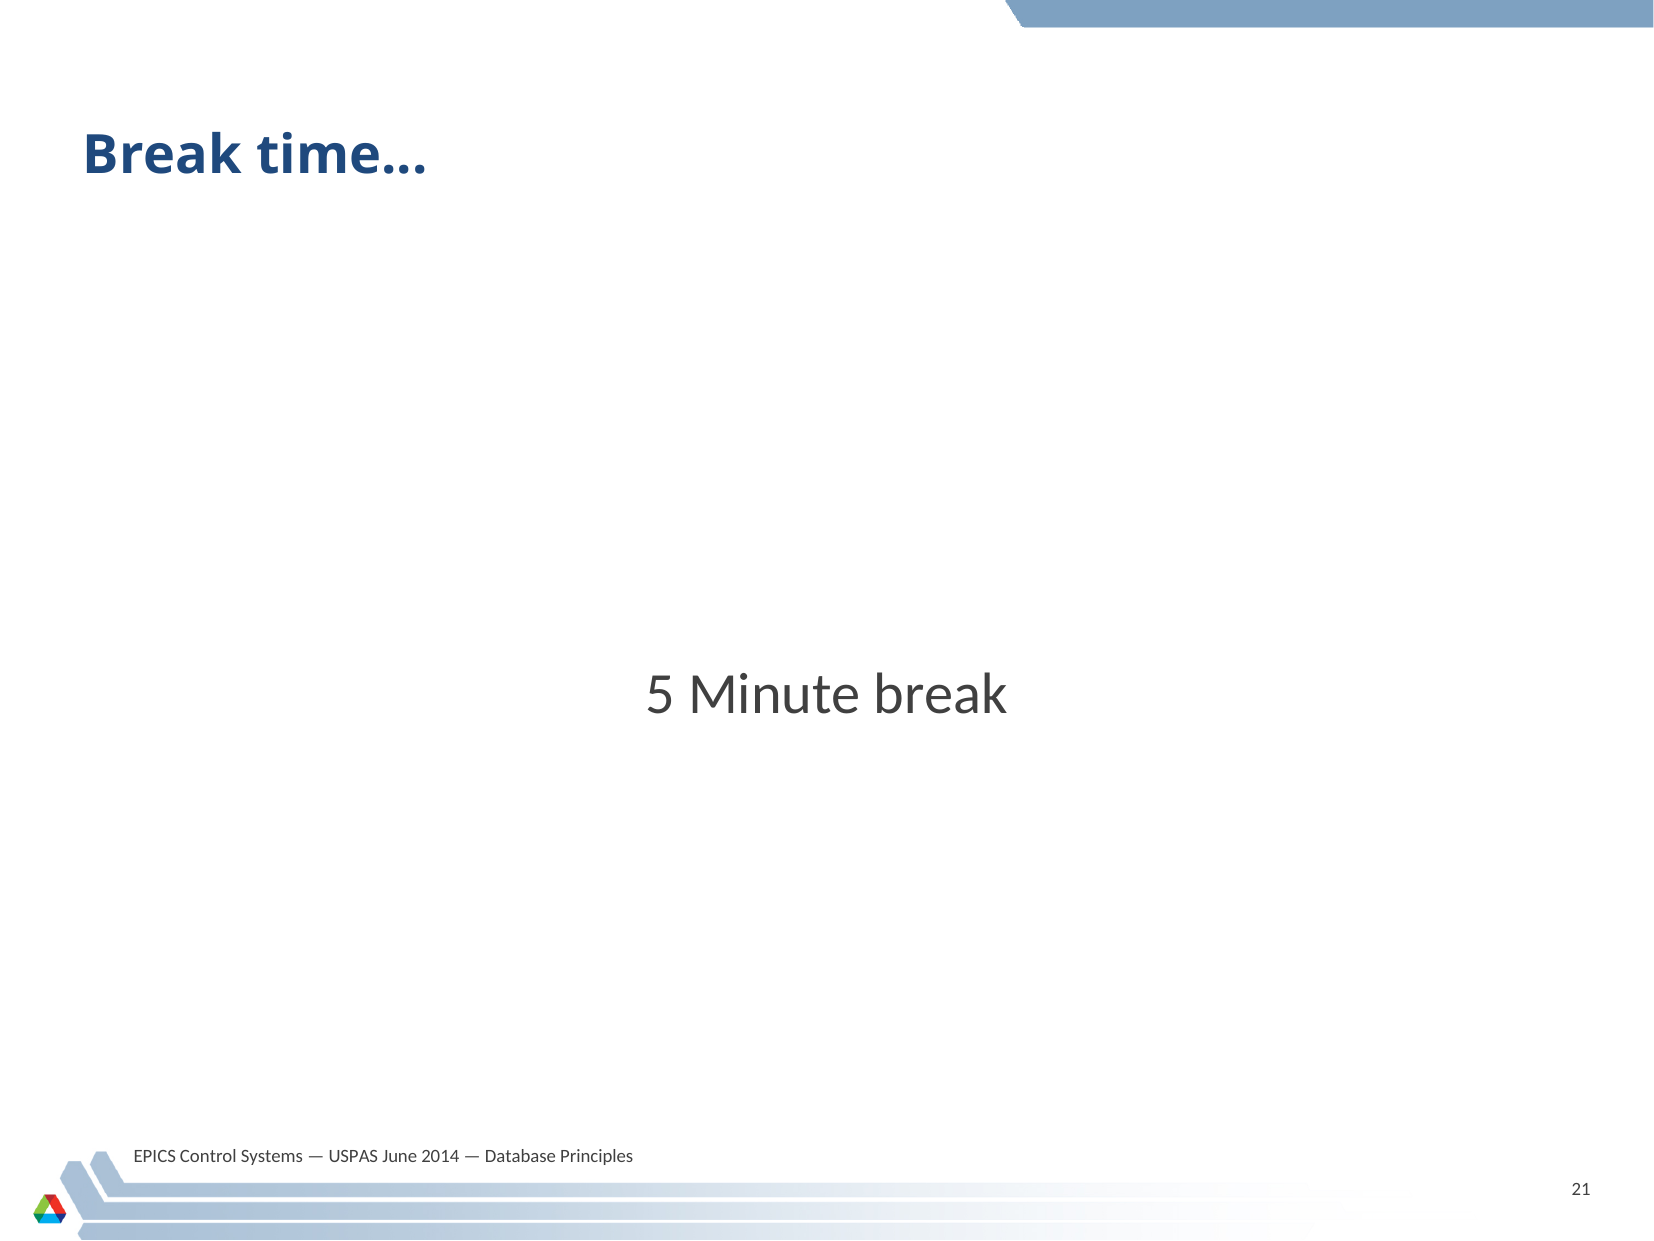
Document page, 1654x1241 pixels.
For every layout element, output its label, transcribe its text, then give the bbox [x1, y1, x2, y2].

picture [0, 0, 1654, 29]
title Break time... [82, 121, 1571, 185]
picture [0, 1143, 1654, 1240]
subtitle 5 Minute break [82, 289, 1571, 1108]
